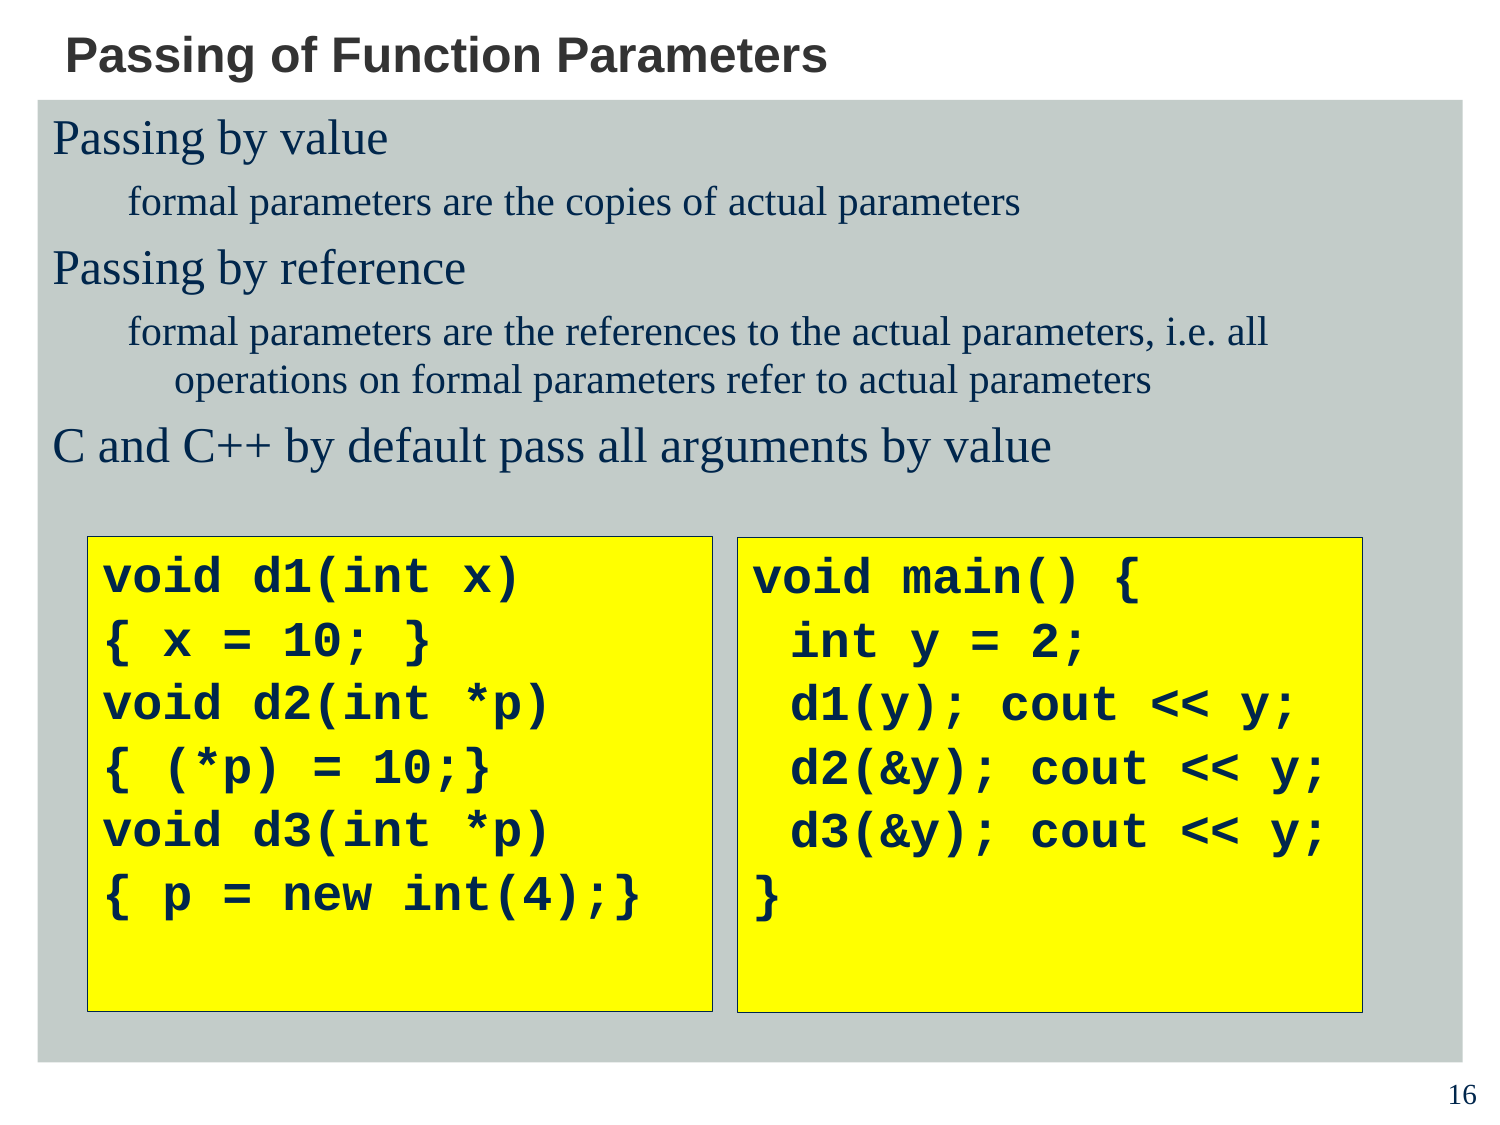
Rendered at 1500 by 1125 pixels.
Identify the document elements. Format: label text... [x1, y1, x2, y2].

title Passing of Function Parameters [49, 0, 1450, 91]
list Passing by value formal parameters are the copies of actual parameters Passing by reference formal parameters are the references to the actual parameters, i.e. all operations on formal parameters refer to actual parameters C and C++ by default pass all arguments by value [37, 99, 1463, 1063]
text_box void d1(int x) { x = 10; } void d2(int *p) { (*p) = 10;} void d3(int *p) { p = new int(4);} [87, 536, 713, 1125]
text_box void main() { int y = 2; d1(y); cout << y; d2(&y); cout << y; d3(&y); cout << y; } [737, 537, 1363, 1013]
